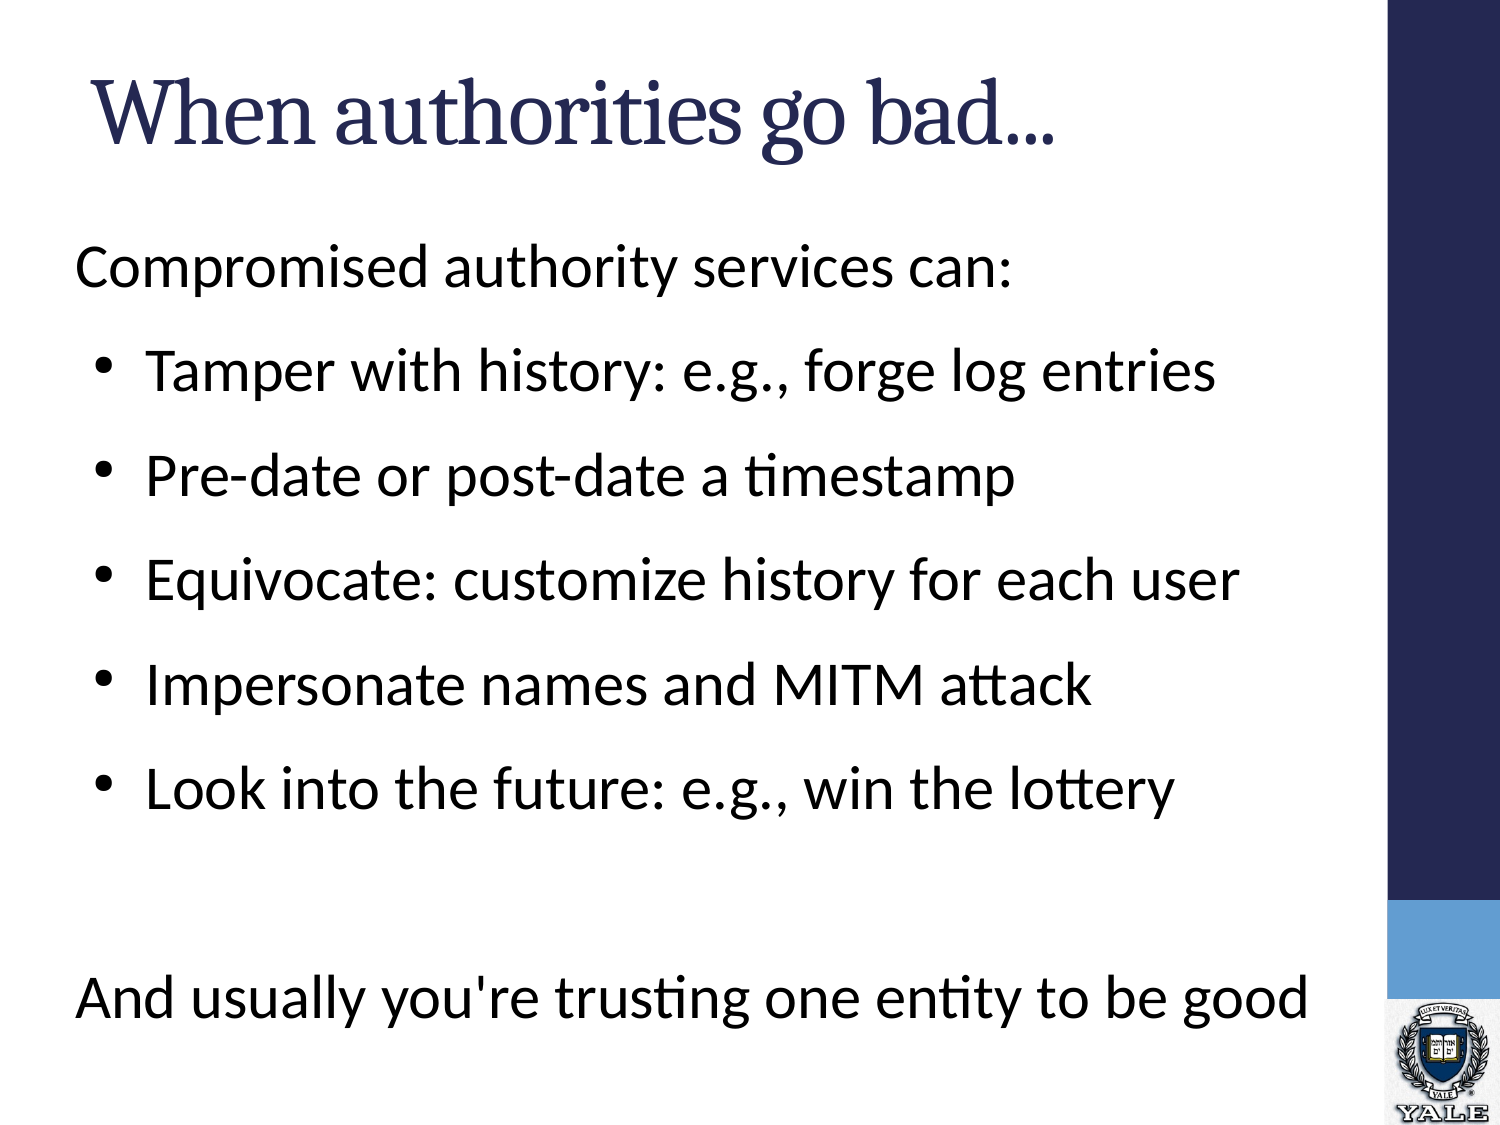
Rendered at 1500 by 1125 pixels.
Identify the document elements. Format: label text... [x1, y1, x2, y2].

list Compromised authority services can: Tamper with history: e.g., forge log entries Pre-date or post-date a timestamp Equivocate: customize history for each user Impersonate names and MITM attack Look into the future: e.g., win the lottery And usually you're trusting one entity to be good [75, 224, 1325, 1063]
title When authorities go bad... [75, 12, 1325, 200]
picture [1384, 999, 1500, 1125]
